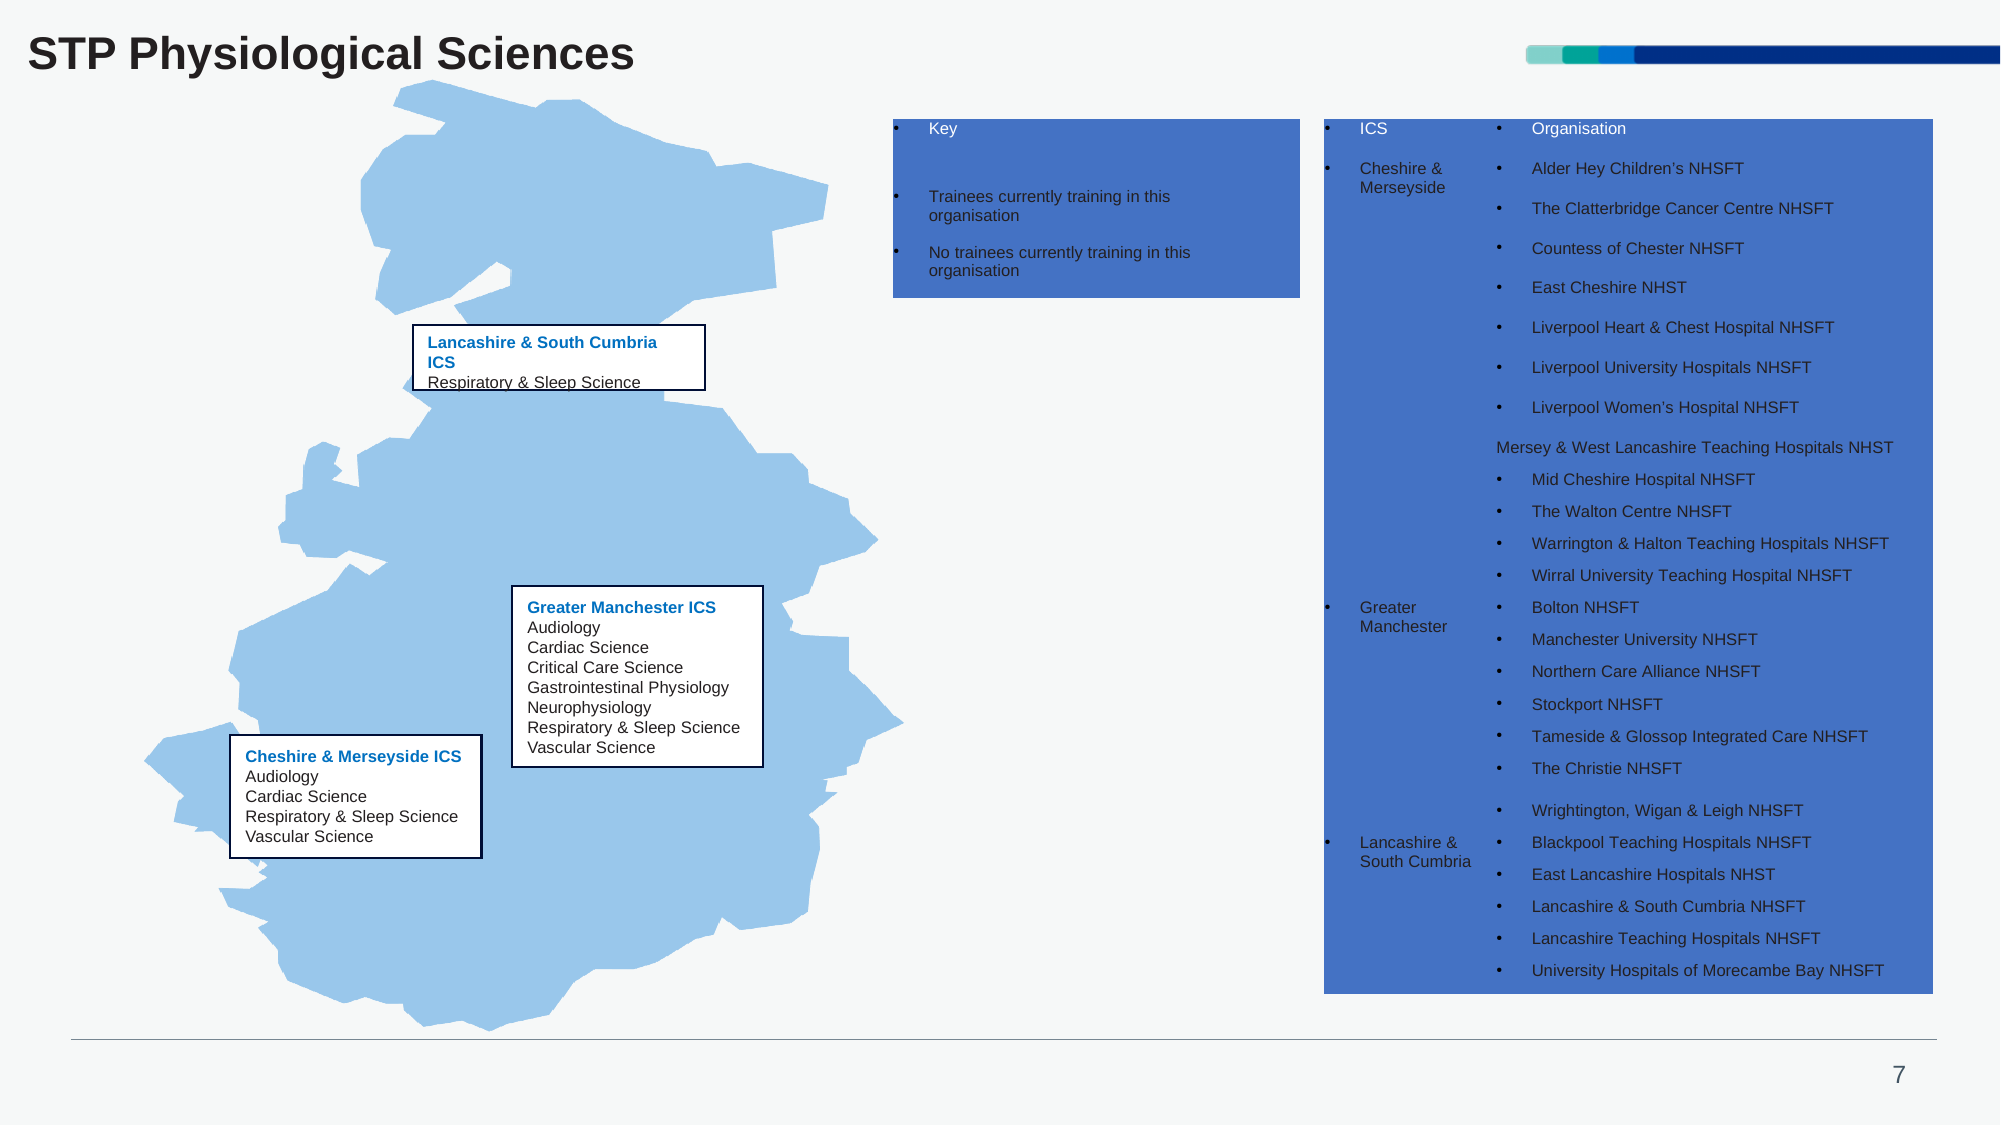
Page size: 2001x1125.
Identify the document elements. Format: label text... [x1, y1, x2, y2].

title STP Physiological Sciences [27, 21, 1899, 91]
table_cell Greater Manchester [1324, 599, 1497, 833]
table_cell Trainees currently training in this organisation [893, 188, 1249, 243]
table_cell Northern Care Alliance NHSFT [1497, 663, 1933, 695]
table_cell Blackpool Teaching Hospitals NHSFT [1497, 833, 1933, 865]
table_cell Liverpool Women’s Hospital NHSFT [1497, 398, 1933, 438]
table_cell East Lancashire Hospitals NHST [1497, 865, 1933, 897]
table_cell Bolton NHSFT [1497, 599, 1933, 631]
table_cell The Christie NHSFT [1497, 759, 1933, 801]
table_cell Alder Hey Children’s NHSFT [1497, 159, 1933, 199]
table_cell Tameside & Glossop Integrated Care NHSFT [1497, 727, 1933, 759]
table_cell Mersey & West Lancashire Teaching Hospitals NHST [1497, 438, 1933, 470]
table_cell Wirral University Teaching Hospital NHSFT [1497, 566, 1933, 599]
table_cell East Cheshire NHST [1497, 279, 1933, 319]
table_cell Countess of Chester NHSFT [1497, 239, 1933, 279]
table_header ICS [1324, 119, 1497, 159]
table_cell The Clatterbridge Cancer Centre NHSFT [1497, 199, 1933, 239]
picture [118, 91, 937, 1046]
table_header [1249, 119, 1300, 188]
table_cell The Walton Centre NHSFT [1497, 502, 1933, 534]
table_cell Lancashire & South Cumbria [1324, 833, 1497, 994]
table_cell Lancashire Teaching Hospitals NHSFT [1497, 929, 1933, 961]
table_cell Stockport NHSFT [1497, 695, 1933, 727]
text_box Lancashire & South Cumbria ICS Respiratory & Sleep Science [413, 325, 705, 390]
table_cell Liverpool University Hospitals NHSFT [1497, 358, 1933, 398]
table_cell University Hospitals of Morecambe Bay NHSFT [1497, 961, 1933, 994]
table_cell No trainees currently training in this organisation [893, 243, 1249, 298]
table_cell Lancashire & South Cumbria NHSFT [1497, 897, 1933, 929]
table_header Organisation [1497, 119, 1933, 159]
text_box Cheshire & Merseyside ICS Audiology Cardiac Science Respiratory & Sleep Science Vascular Science [230, 735, 481, 858]
table_cell Wrightington, Wigan & Leigh NHSFT [1497, 801, 1933, 833]
table_cell Warrington & Halton Teaching Hospitals NHSFT [1497, 534, 1933, 566]
table_cell [1249, 188, 1300, 243]
table_header Key [893, 119, 1249, 188]
table_cell Mid Cheshire Hospital NHSFT [1497, 470, 1933, 502]
text_box Greater Manchester ICS Audiology Cardiac Science Critical Care Science Gastrointestinal Physiology Neurophysiology Respiratory & Sleep Science Vascular Science [512, 586, 763, 767]
table_cell Cheshire & Merseyside [1324, 159, 1497, 599]
table_cell Liverpool Heart & Chest Hospital NHSFT [1497, 319, 1933, 358]
table_cell [1249, 243, 1300, 298]
table_cell Manchester University NHSFT [1497, 631, 1933, 663]
